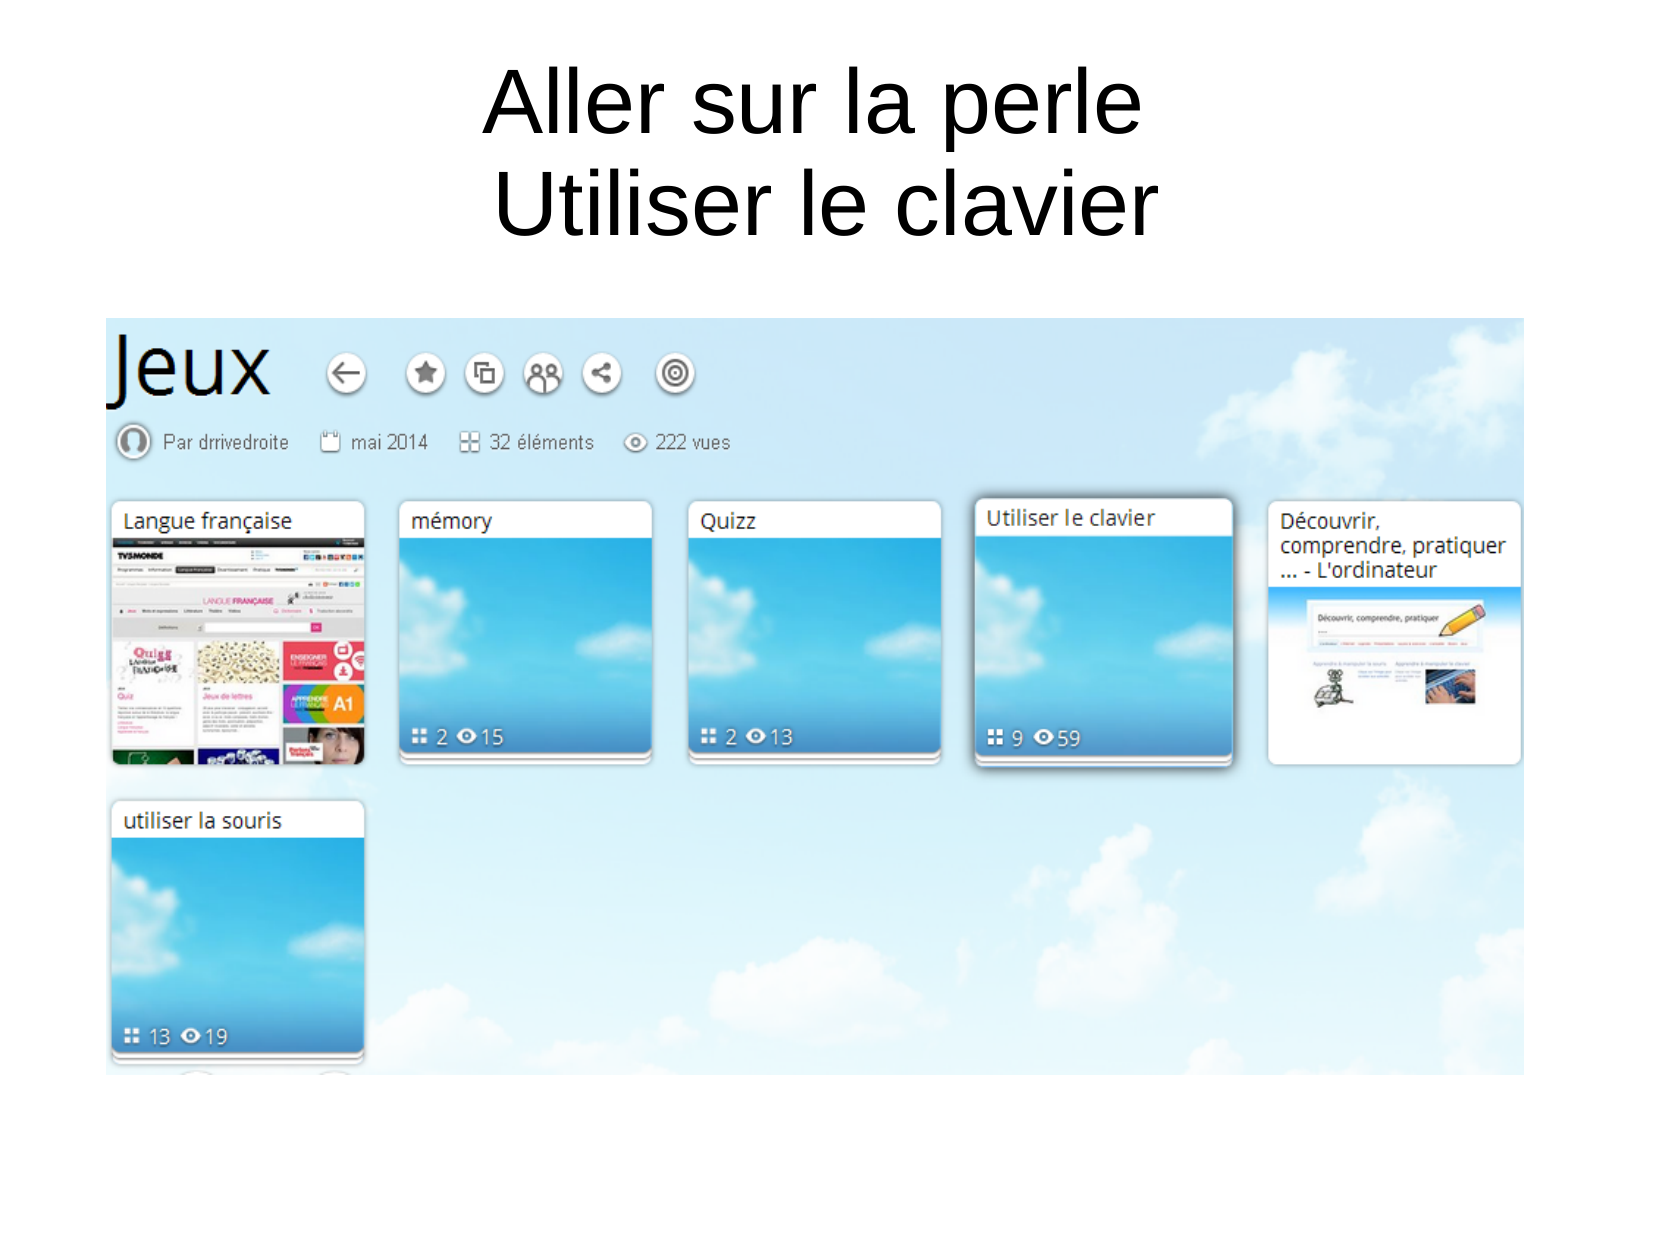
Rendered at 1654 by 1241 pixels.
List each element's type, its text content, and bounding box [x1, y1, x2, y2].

title Aller sur la perle Utiliser le clavier [82, 49, 1571, 257]
picture [106, 318, 1524, 1075]
